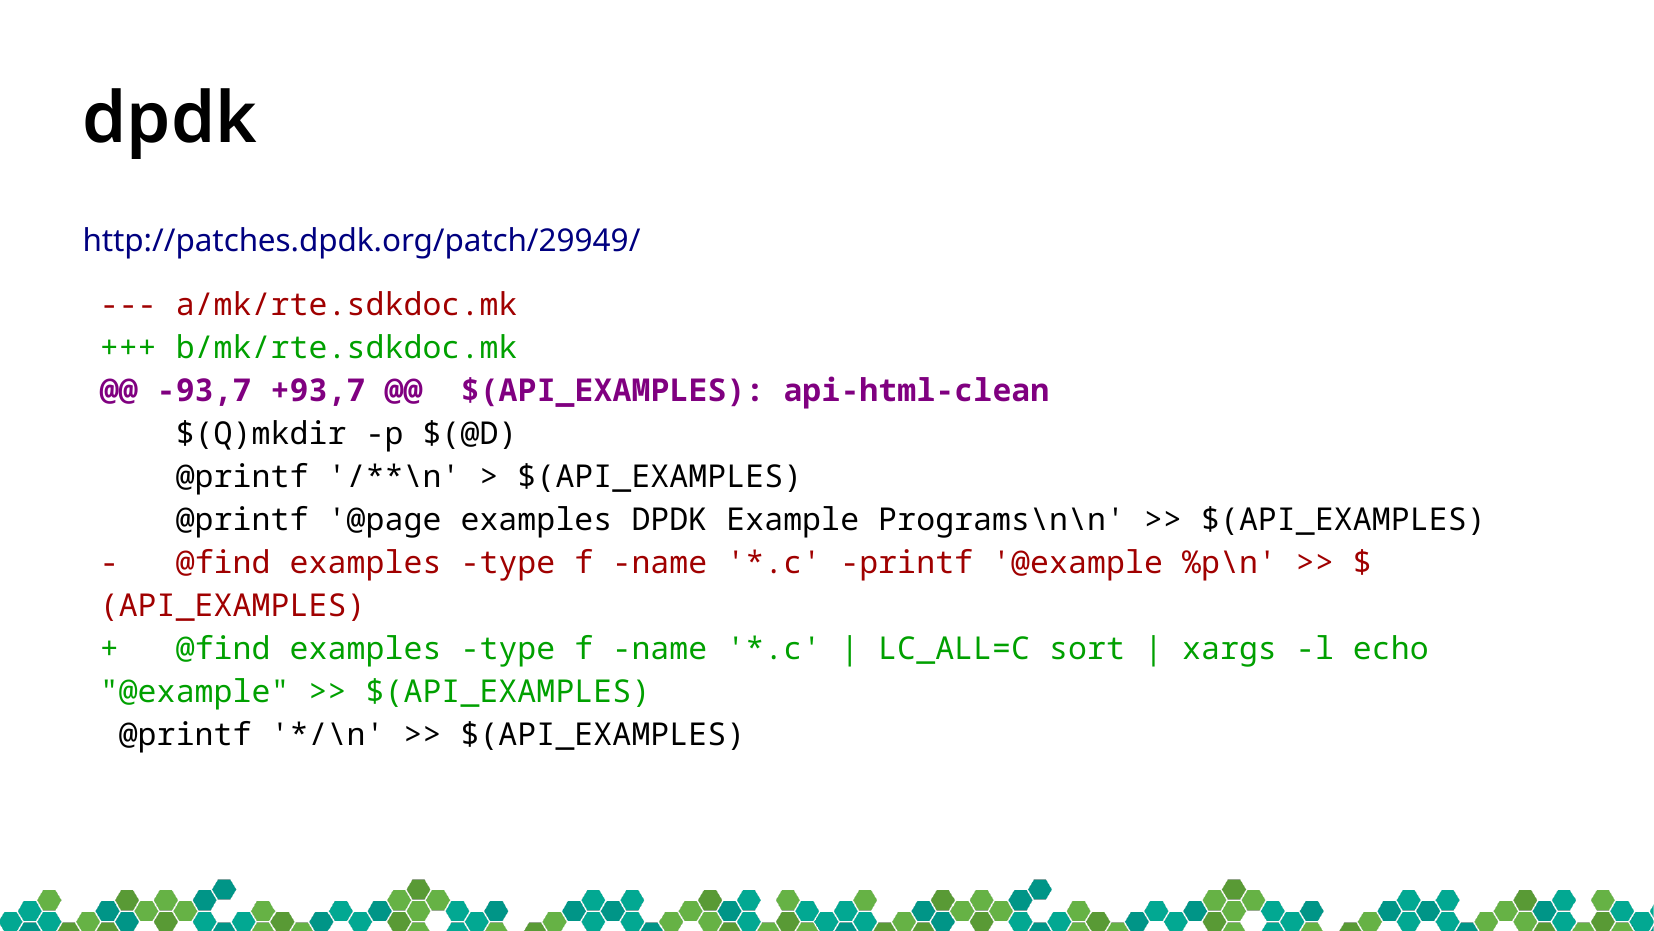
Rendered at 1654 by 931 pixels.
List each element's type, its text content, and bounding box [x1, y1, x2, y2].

list http://patches.dpdk.org/patch/29949/ --- a/mk/rte.sdkdoc.mk +++ b/mk/rte.sdkdoc.mk @@ -93,7 +93,7 @@ $(API_EXAMPLES): api-html-clean $(Q)mkdir -p $(@D) @printf '/**\n' > $(API_EXAMPLES) @printf '@page examples DPDK Example Programs\n\n' >> $(API_EXAMPLES) - @find examples -type f -name '*.c' -printf '@example %p\n' >> $(API_EXAMPLES) + @find examples -type f -name '*.c' | LC_ALL=C sort | xargs -l echo "@example" >> $(API_EXAMPLES) @printf '*/\n' >> $(API_EXAMPLES) [82, 217, 1571, 758]
picture [0, 871, 1654, 931]
title dpdk [82, 37, 1571, 193]
